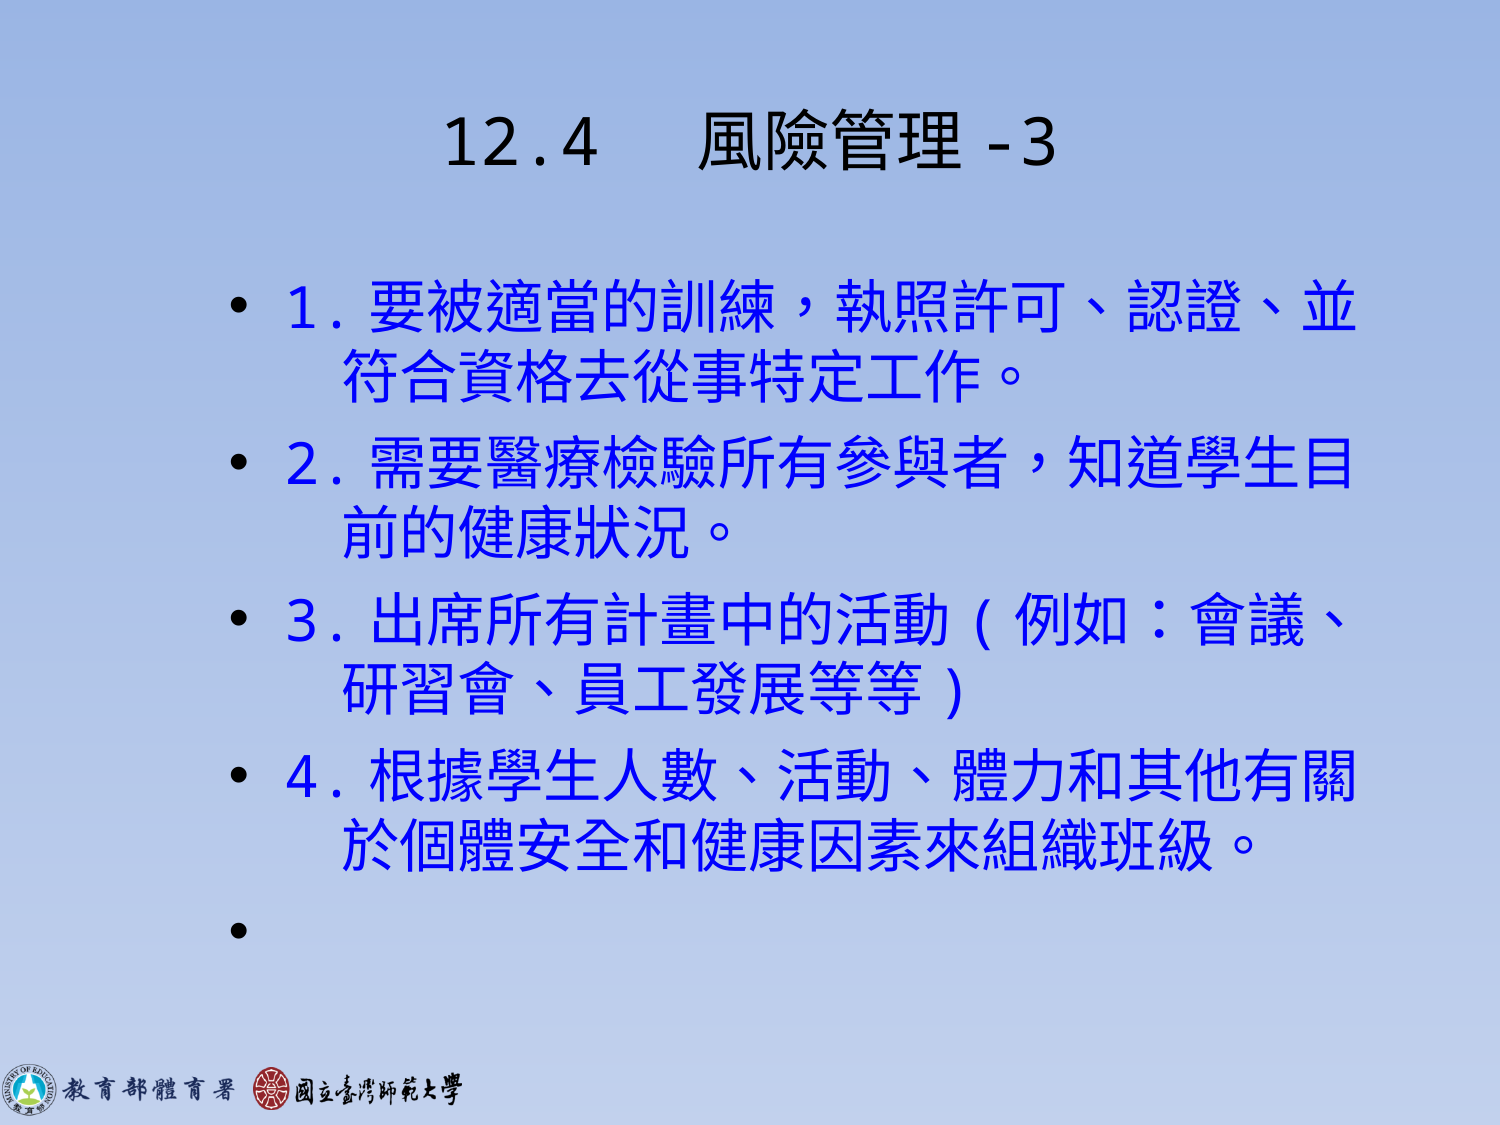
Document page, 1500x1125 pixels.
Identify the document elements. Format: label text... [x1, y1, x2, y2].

list 1.要被適當的訓練，執照許可、認證、並符合資格去從事特定工作。 2.需要醫療檢驗所有參與者，知道學生目前的健康狀況。 3.出席所有計畫中的活動(例如：會議、研習會、員工發展等等) 4.根據學生人數、活動、體力和其他有關於個體安全和健康因素來組織班級。 [213, 262, 1375, 1005]
title 12.4 風險管理-3 [75, 45, 1426, 233]
